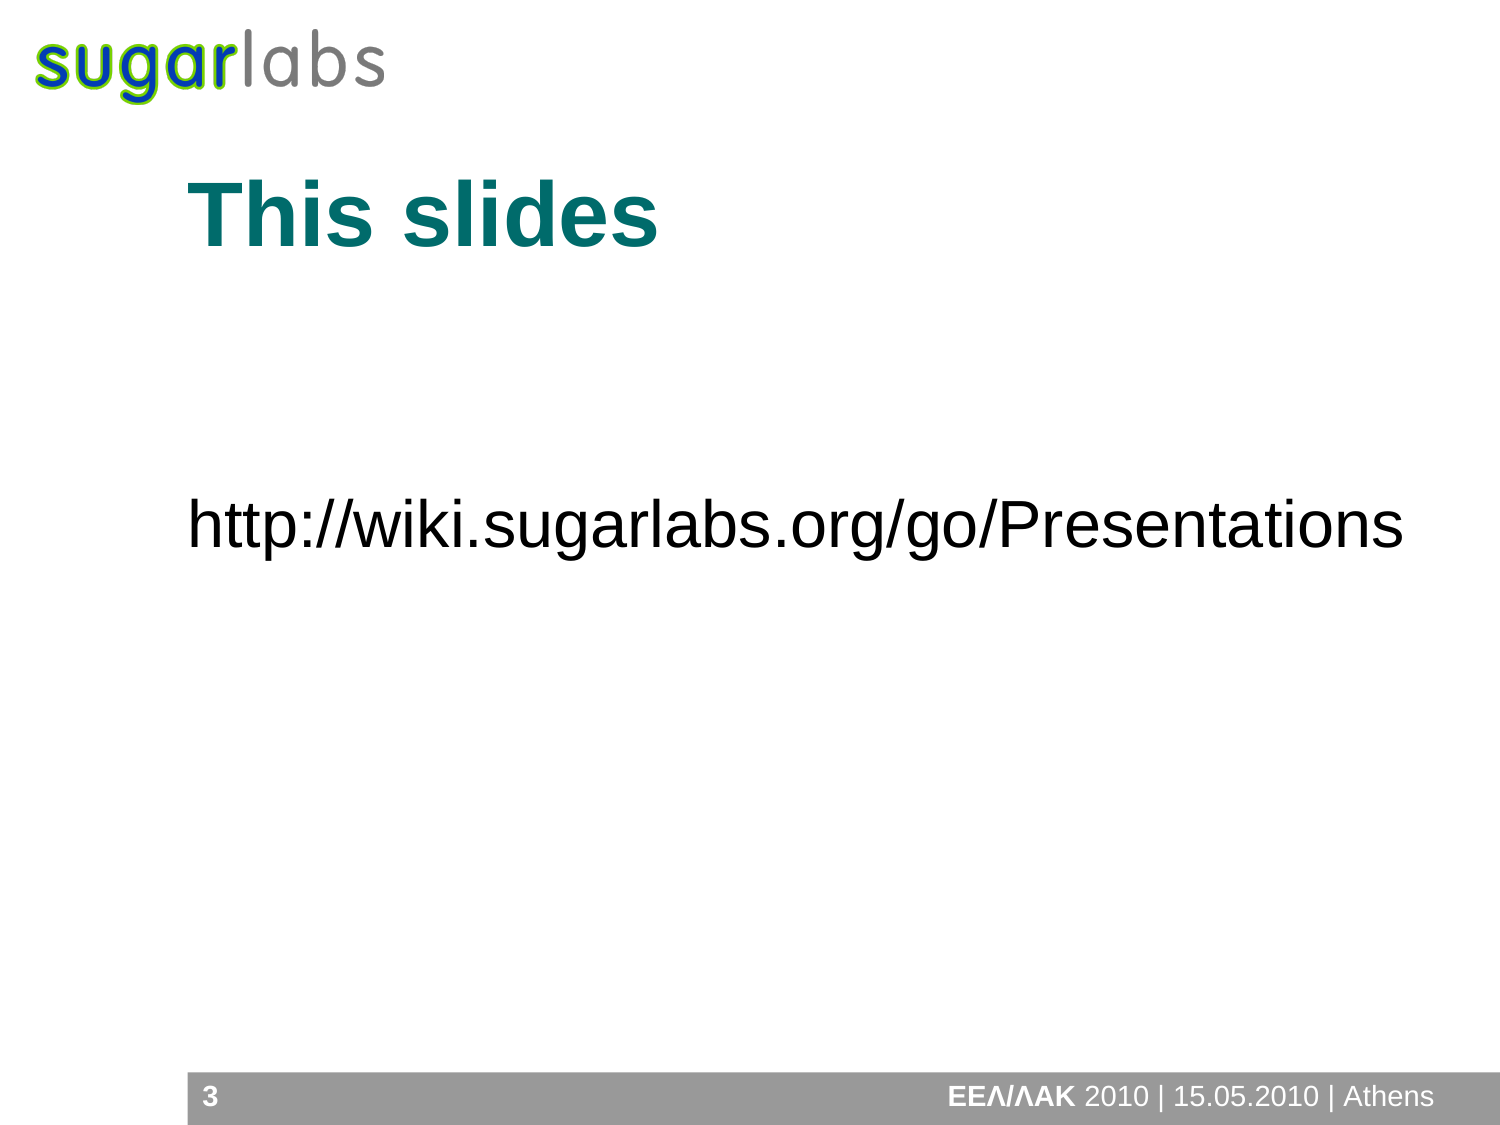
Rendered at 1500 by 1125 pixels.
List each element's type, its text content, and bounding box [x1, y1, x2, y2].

picture [35, 29, 384, 105]
title This slides [187, 75, 1500, 338]
subtitle http://wiki.sugarlabs.org/go/Presentations [187, 152, 1425, 895]
